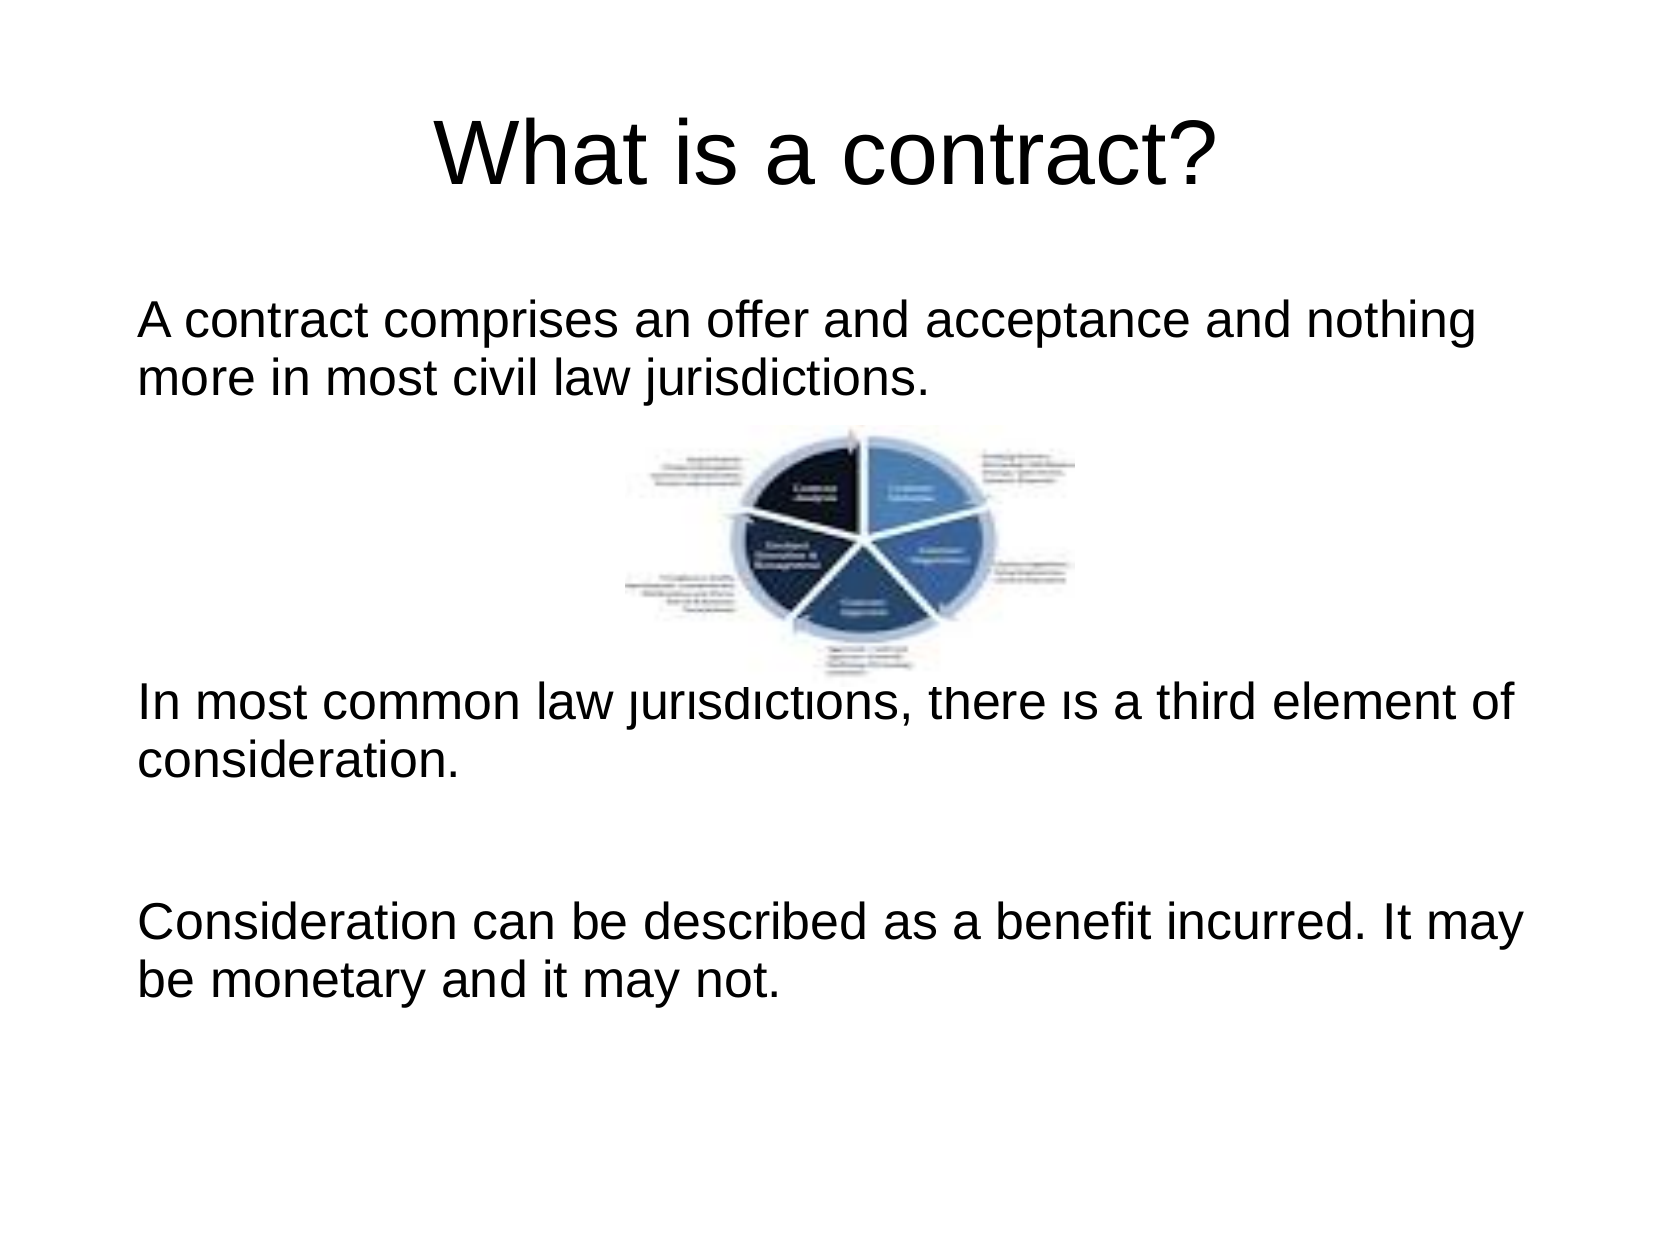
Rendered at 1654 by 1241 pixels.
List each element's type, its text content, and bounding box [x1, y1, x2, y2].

picture [625, 425, 1075, 687]
list A contract comprises an offer and acceptance and nothing more in most civil law jurisdictions. In most common law jurisdictions, there is a third element of consideration. Consideration can be described as a benefit incurred. It may be monetary and it may not. [82, 290, 1538, 1010]
title What is a contract? [82, 49, 1571, 257]
